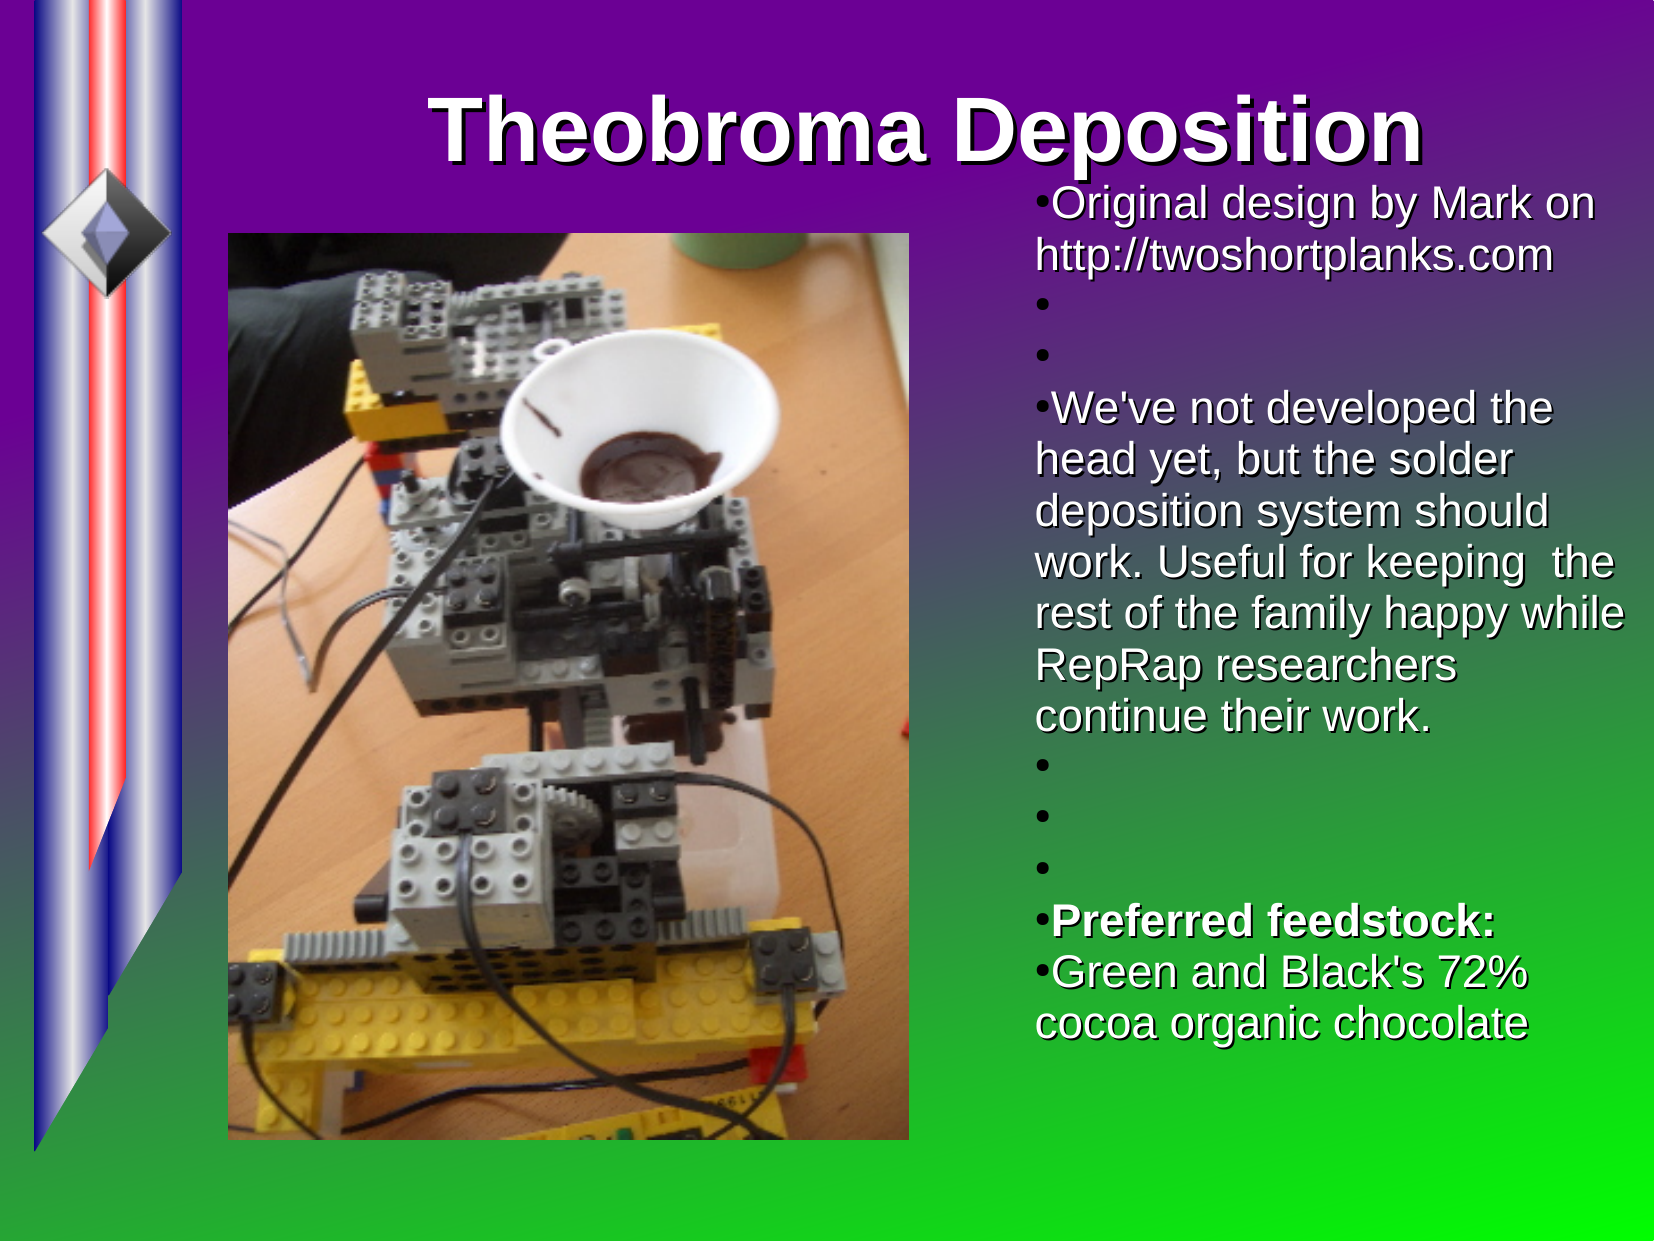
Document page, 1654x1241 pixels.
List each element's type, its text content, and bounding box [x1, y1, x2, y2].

title Theobroma Deposition [196, 26, 1603, 234]
subtitle Original design by Mark on http://twoshortplanks.com We've not developed the head yet, but the solder deposition system should work. Useful for keeping the rest of the family happy while RepRap researchers continue their work. Preferred feedstock: Green and Black's 72% cocoa organic chocolate [892, 181, 1644, 1096]
picture [40, 165, 174, 299]
picture [228, 233, 909, 1141]
